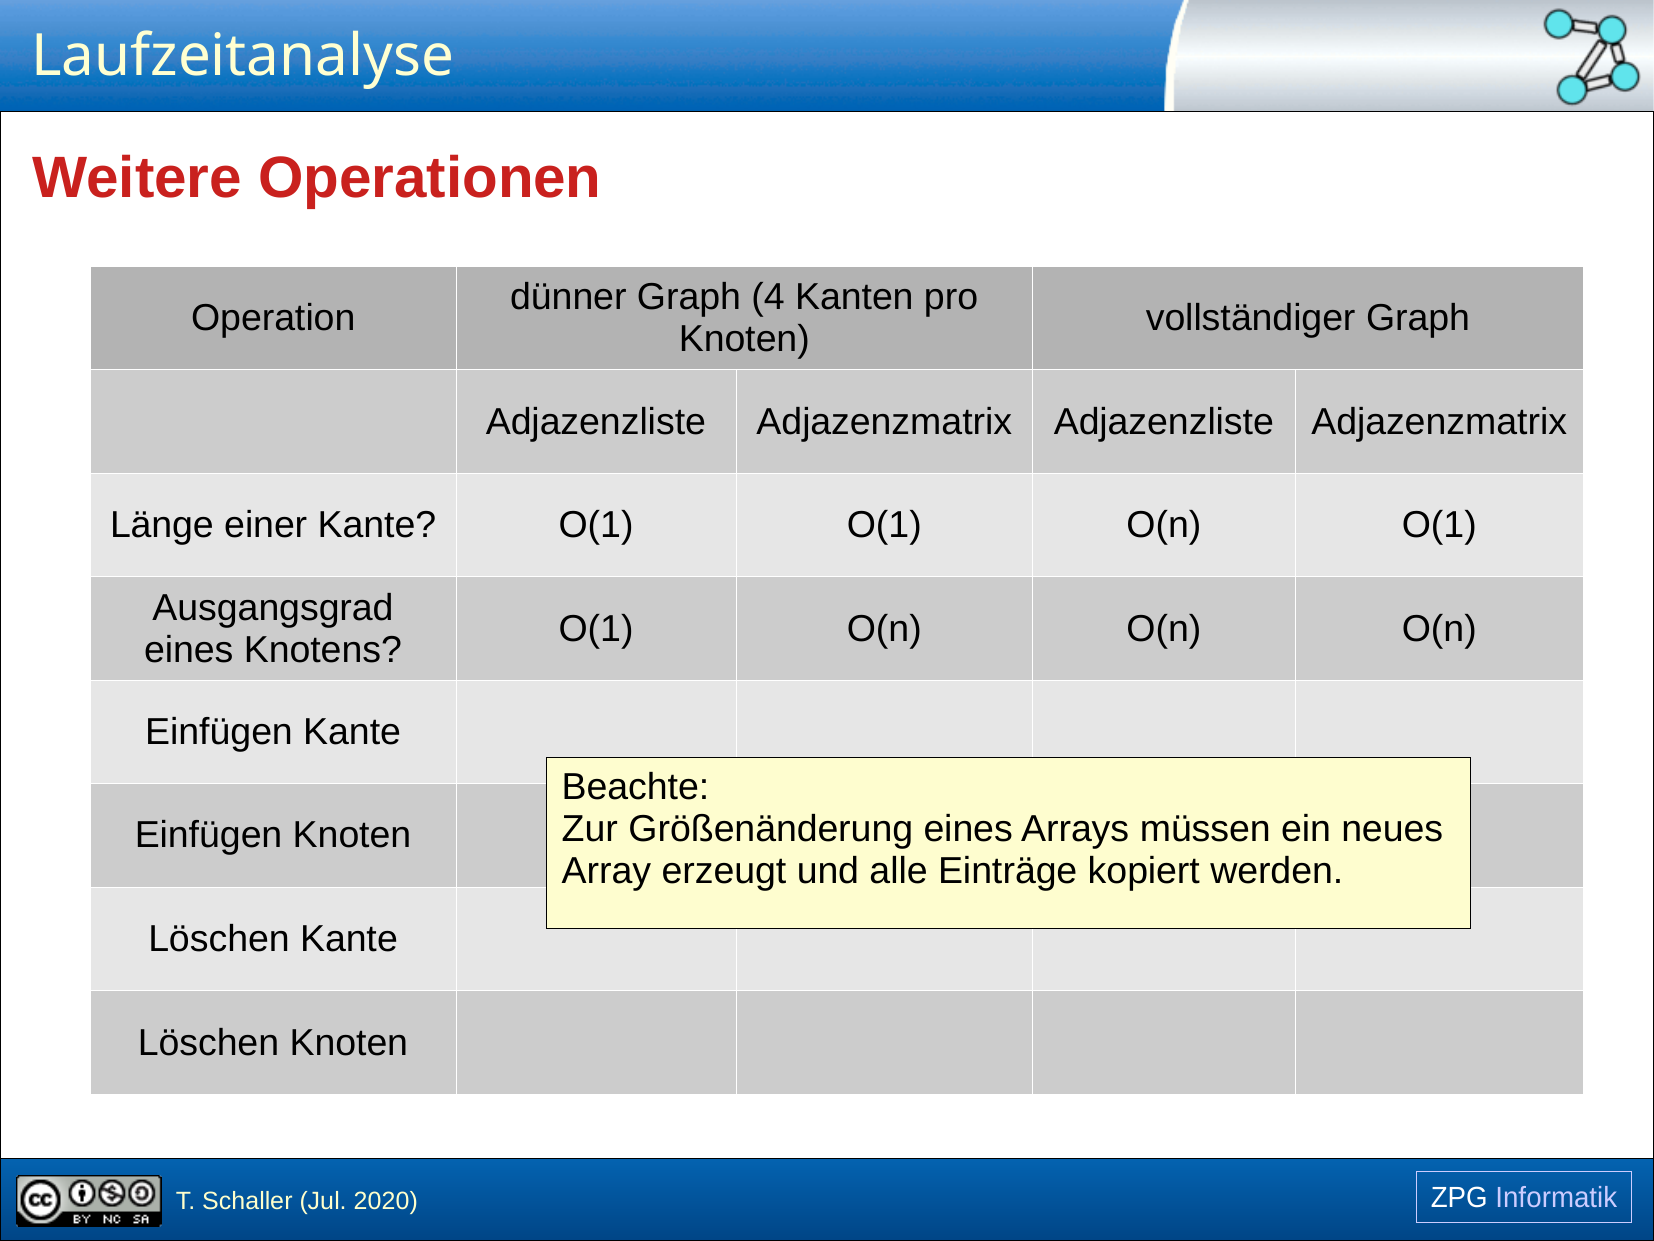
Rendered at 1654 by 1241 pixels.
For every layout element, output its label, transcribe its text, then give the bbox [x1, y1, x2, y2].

table_cell Löschen Knoten [91, 991, 456, 1094]
table_cell O(1) [457, 577, 736, 680]
table_cell [457, 991, 736, 1094]
table_cell Ausgangsgrad eines Knotens? [91, 577, 456, 680]
table_header Operation [91, 267, 456, 369]
table_cell [457, 888, 736, 990]
table_cell O(n) [1296, 577, 1583, 680]
table_cell Länge einer Kante? [91, 474, 456, 576]
table_header vollständiger Graph [1033, 267, 1583, 369]
table_cell Einfügen Kante [91, 681, 456, 783]
table_cell Adjazenzmatrix [1296, 370, 1583, 473]
title Laufzeitanalyse [31, 14, 1151, 92]
table_cell Löschen Kante [91, 888, 456, 990]
table_cell [91, 370, 456, 473]
table_cell O(1) [737, 474, 1032, 576]
table_cell [1033, 991, 1295, 1094]
table_cell [1033, 929, 1295, 990]
table_cell [457, 681, 736, 783]
table_cell [1296, 991, 1583, 1094]
table_cell [1033, 681, 1295, 757]
table_cell [737, 929, 1032, 990]
table_cell O(n) [1033, 577, 1295, 680]
table_cell [1471, 784, 1583, 887]
table_cell O(n) [737, 577, 1032, 680]
text_box Beachte: Zur Größenänderung eines Arrays müssen ein neues Array erzeugt und alle Einträge kopiert werden. [546, 757, 1471, 929]
picture [0, 0, 1654, 111]
table_cell O(1) [1296, 474, 1583, 576]
table_cell [1296, 681, 1583, 783]
table_cell O(n) [1033, 474, 1295, 576]
table_header dünner Graph (4 Kanten pro Knoten) [457, 267, 1032, 369]
table_cell Adjazenzmatrix [737, 370, 1032, 473]
text_box Weitere Operationen [32, 145, 901, 212]
picture [16, 1175, 162, 1227]
table_cell Adjazenzliste [1033, 370, 1295, 473]
table_cell Adjazenzliste [457, 370, 736, 473]
table_cell [457, 784, 546, 887]
table_cell [1296, 888, 1583, 990]
table_cell O(1) [457, 474, 736, 576]
table_cell [737, 681, 1032, 757]
table_cell Einfügen Knoten [91, 784, 456, 887]
table_cell [737, 991, 1032, 1094]
